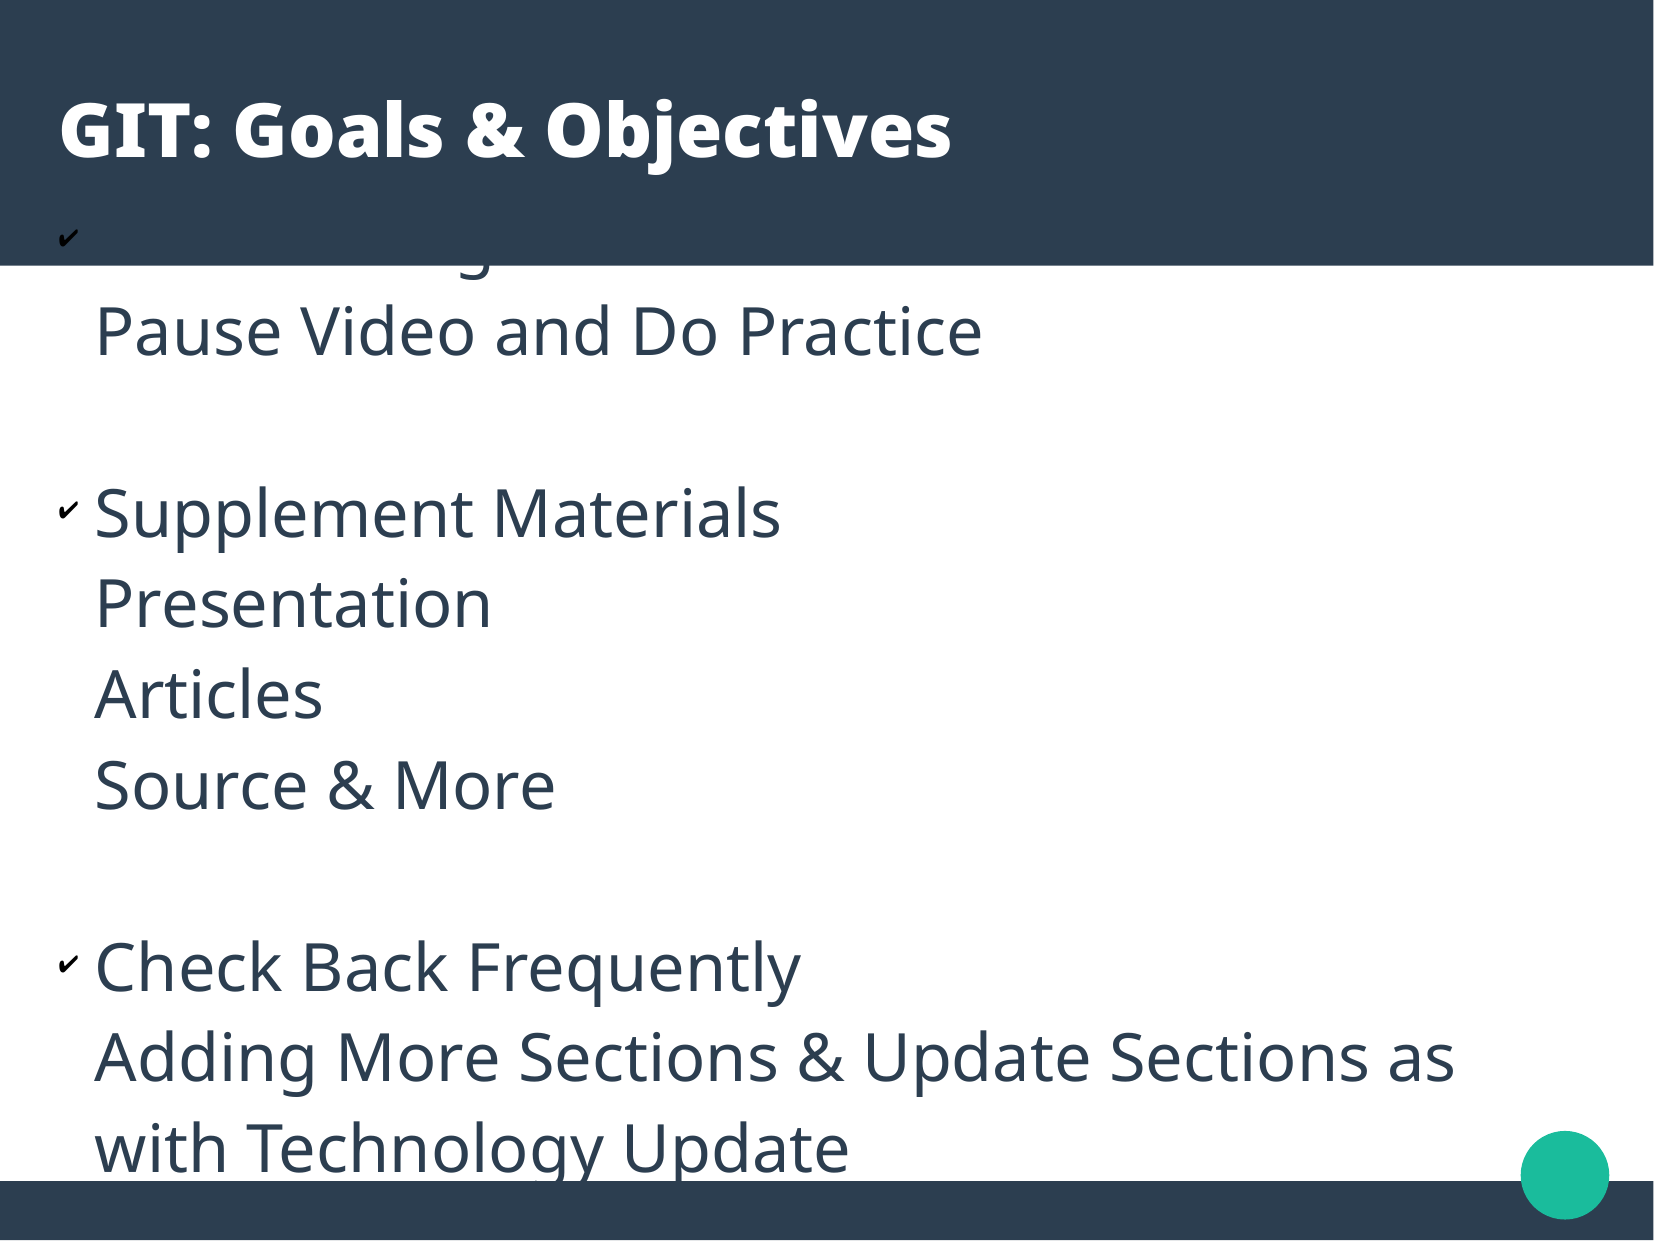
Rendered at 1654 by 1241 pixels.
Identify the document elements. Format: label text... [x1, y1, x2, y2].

subtitle Follow Along Pause Video and Do Practice Supplement Materials Presentation Articles Source & More Check Back Frequently Adding More Sections & Update Sections as with Technology Update [59, 271, 1595, 1205]
title GIT: Goals & Objectives [59, 40, 1595, 216]
